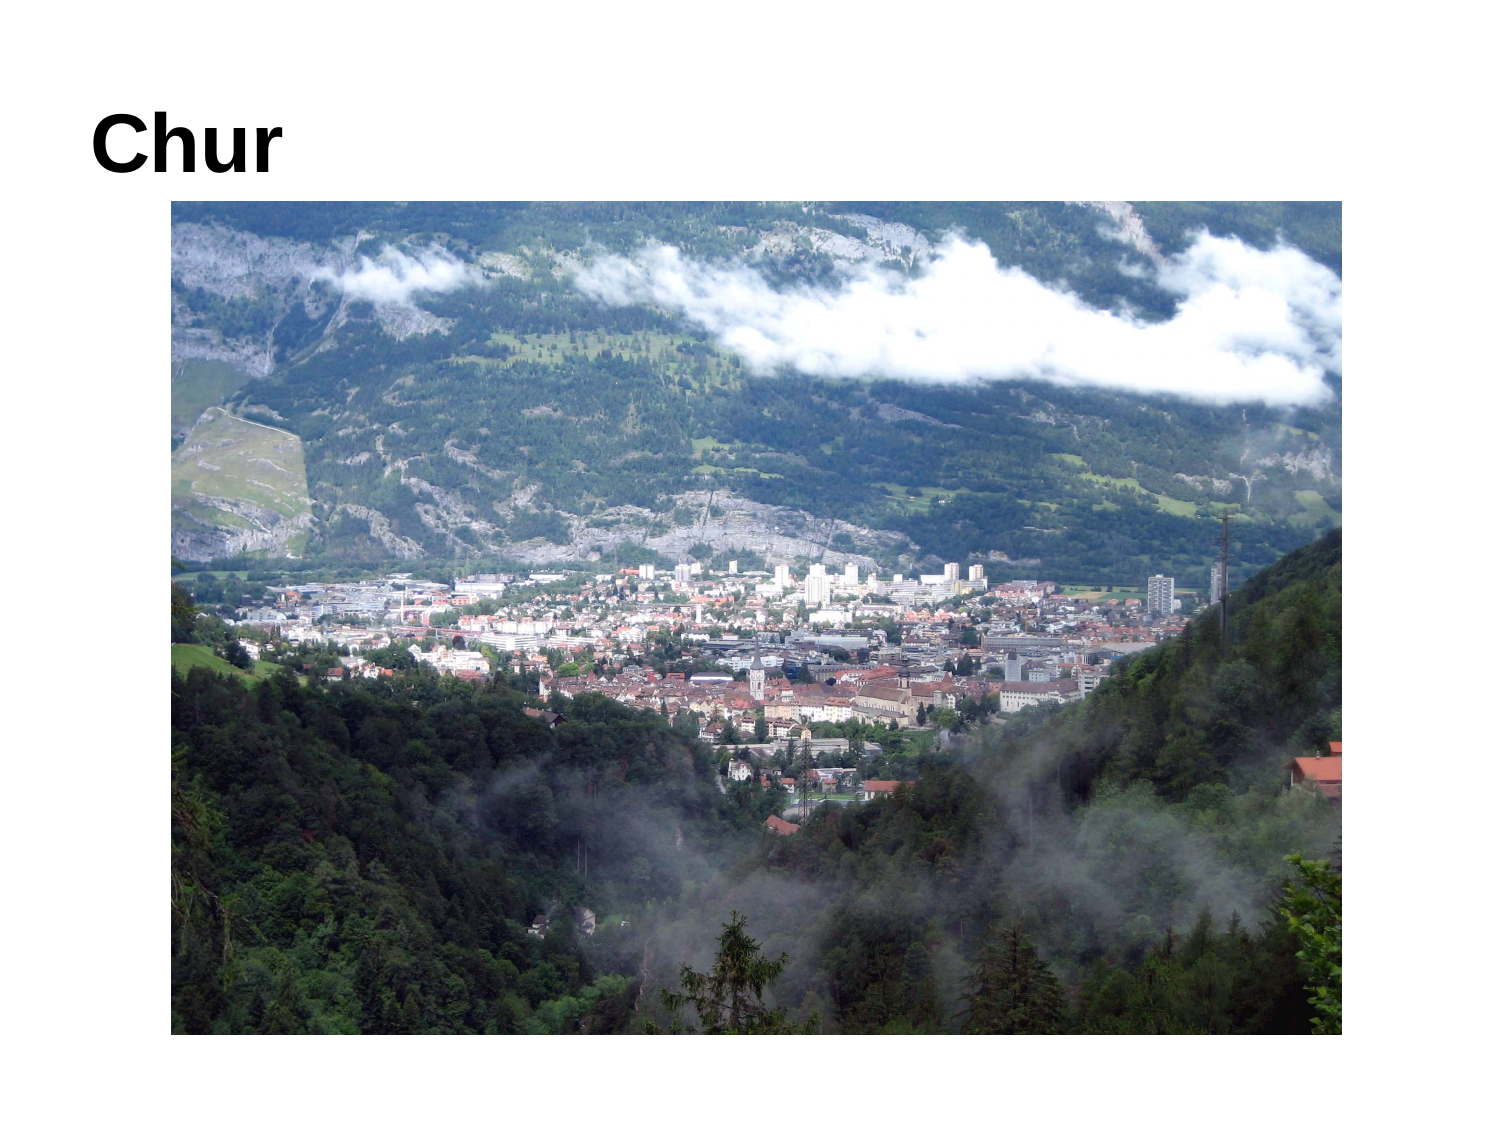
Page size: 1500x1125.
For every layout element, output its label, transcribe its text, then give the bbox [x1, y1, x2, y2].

picture [171, 233, 1342, 1035]
title Chur [75, 45, 1426, 233]
